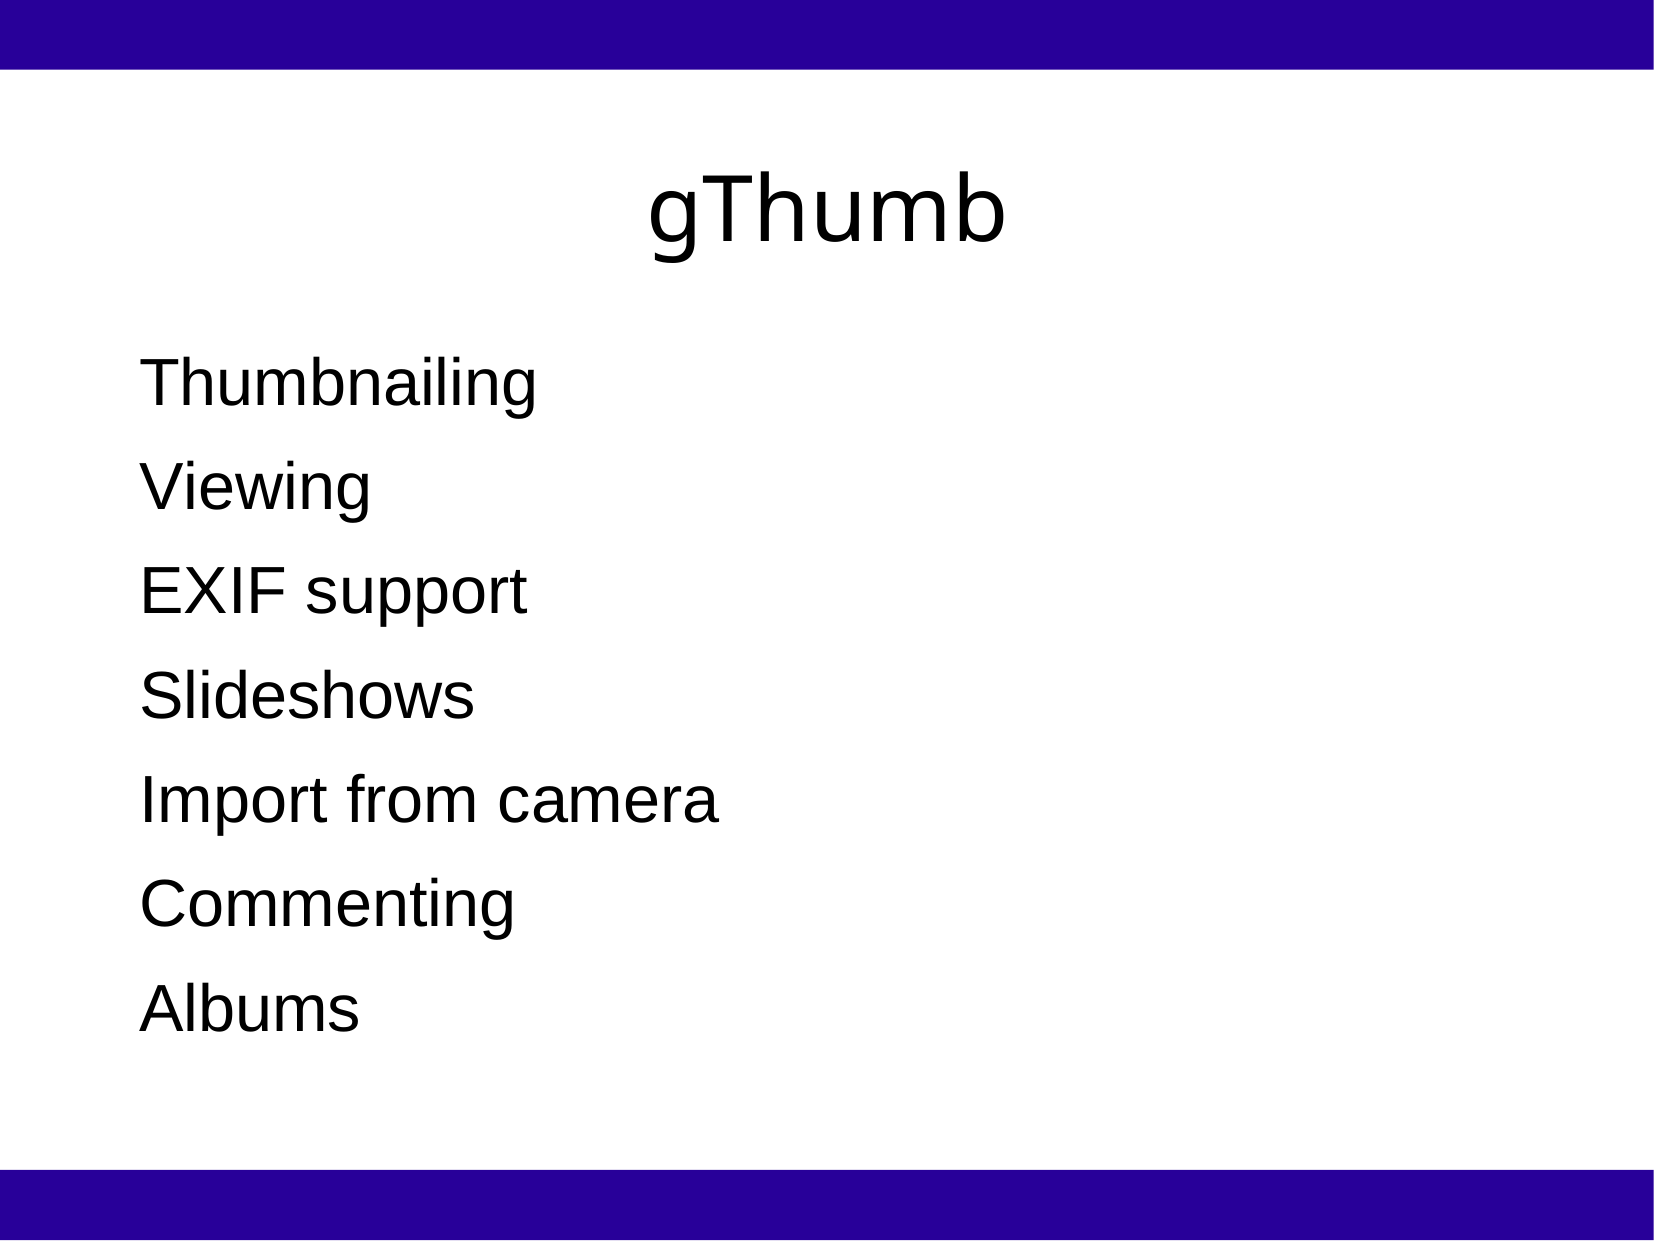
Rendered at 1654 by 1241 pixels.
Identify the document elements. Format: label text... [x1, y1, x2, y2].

list Thumbnailing Viewing EXIF support Slideshows Import from camera Commenting Albums [121, 344, 1519, 1127]
title gThumb [121, 102, 1534, 311]
